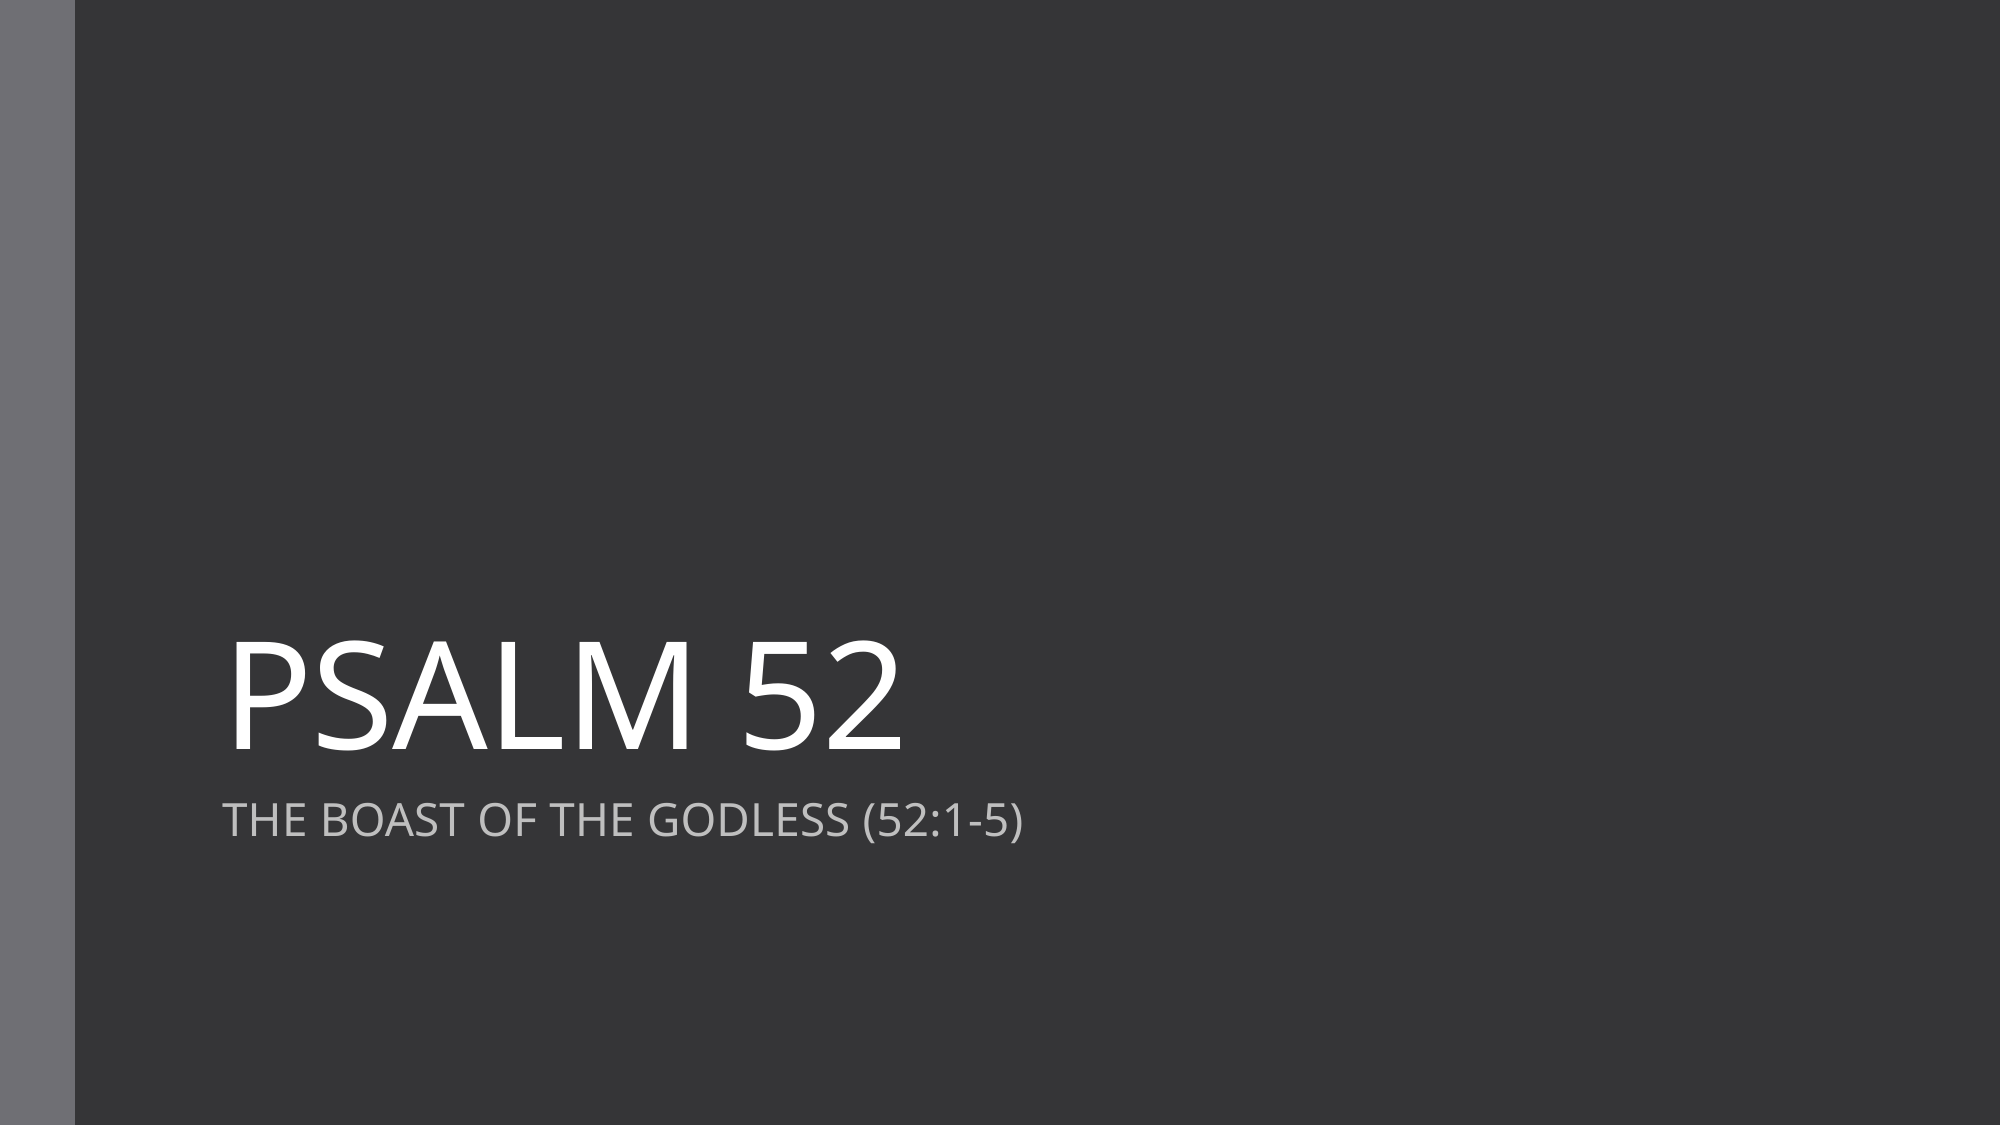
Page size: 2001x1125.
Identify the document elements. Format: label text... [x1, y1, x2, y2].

title PSALM 52 [206, 124, 1752, 787]
subtitle THE BOAST OF THE GODLESS (52:1-5) [206, 787, 1752, 1066]
